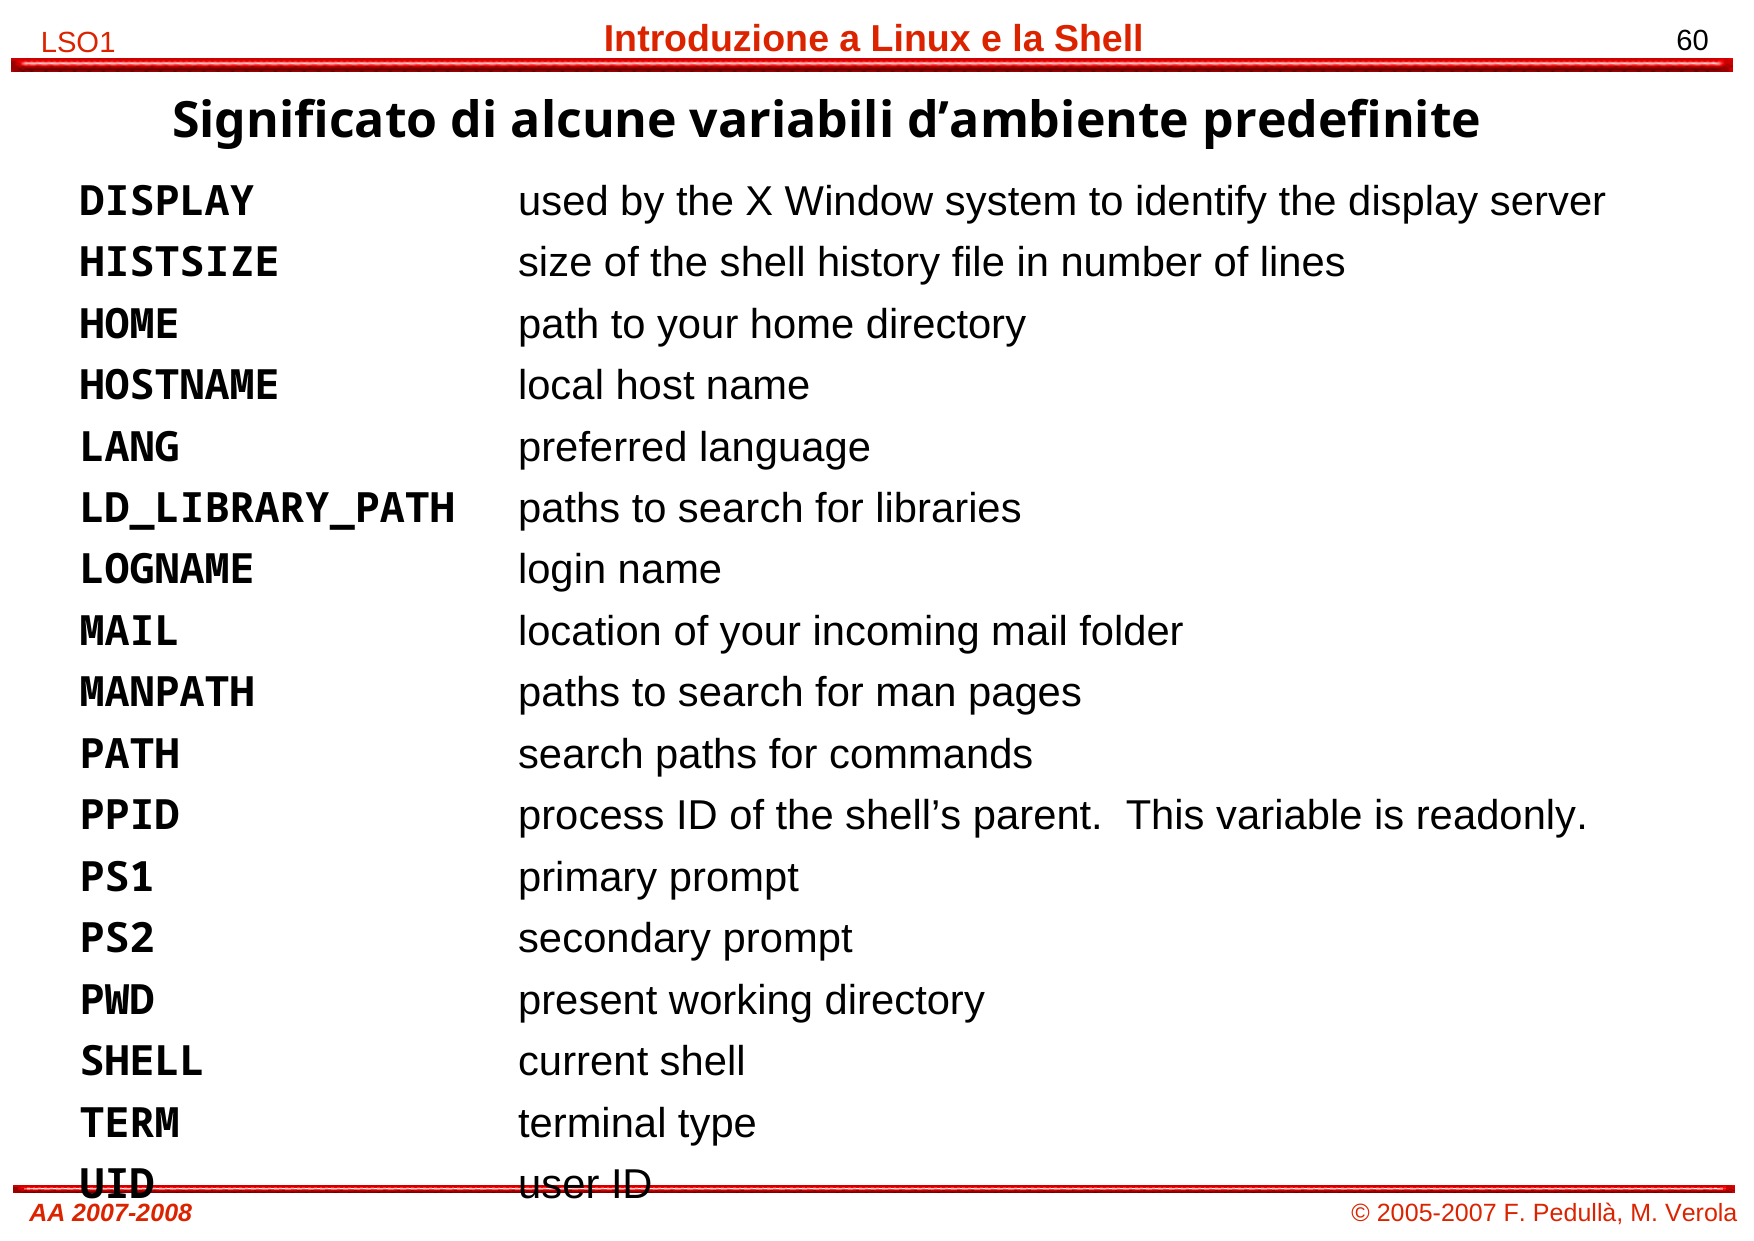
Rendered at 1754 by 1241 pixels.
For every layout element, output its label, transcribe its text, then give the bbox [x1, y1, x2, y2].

picture [101, 1185, 114, 1193]
picture [87, 1185, 96, 1193]
picture [119, 1185, 131, 1193]
list DISPLAY used by the X Window system to identify the display server HISTSIZE size of the shell history file in number of lines HOME path to your home directory HOSTNAME local host name LANG preferred language LD_LIBRARY_PATH paths to search for libraries LOGNAME login name MAIL location of your incoming mail folder MANPATH paths to search for man pages PATH search paths for commands PPID process ID of the shell’s parent. This variable is readonly. PS1 primary prompt PS2 secondary prompt PWD present working directory SHELL current shell TERM terminal type UID user ID [61, 162, 1725, 1180]
picture [137, 1185, 146, 1193]
picture [568, 1185, 588, 1193]
picture [524, 1185, 535, 1193]
picture [619, 1185, 625, 1193]
picture [538, 1185, 557, 1193]
picture [11, 58, 1733, 72]
picture [150, 1185, 521, 1193]
picture [592, 1185, 615, 1193]
title Significato di alcune variabili d’ambiente predefinite [111, 72, 1544, 162]
picture [648, 1185, 1735, 1193]
picture [13, 1185, 82, 1193]
picture [554, 1185, 565, 1193]
picture [629, 1185, 646, 1193]
